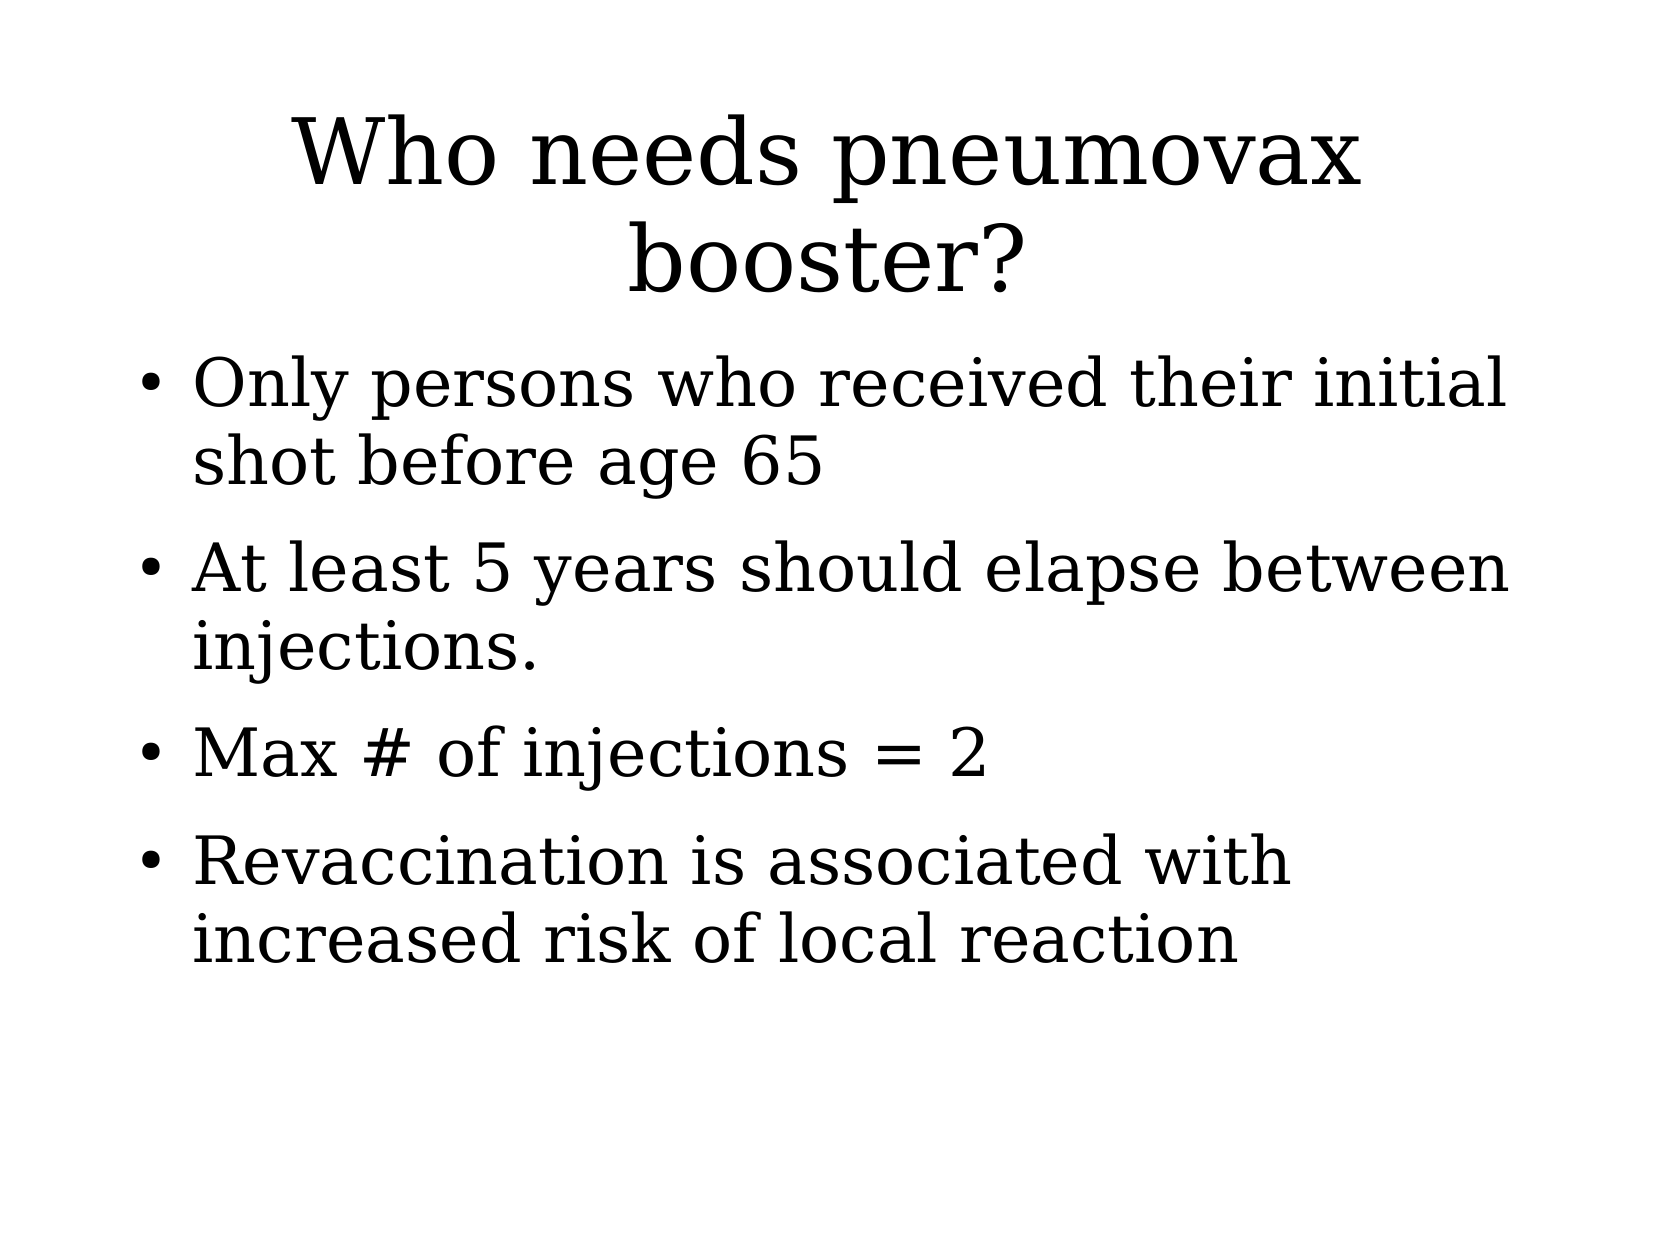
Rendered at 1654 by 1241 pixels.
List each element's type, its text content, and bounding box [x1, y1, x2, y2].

list Only persons who received their initial shot before age 65 At least 5 years should elapse between injections. Max # of injections = 2 Revaccination is associated with increased risk of local reaction [121, 344, 1534, 1127]
title Who needs pneumovax booster? [121, 99, 1534, 314]
